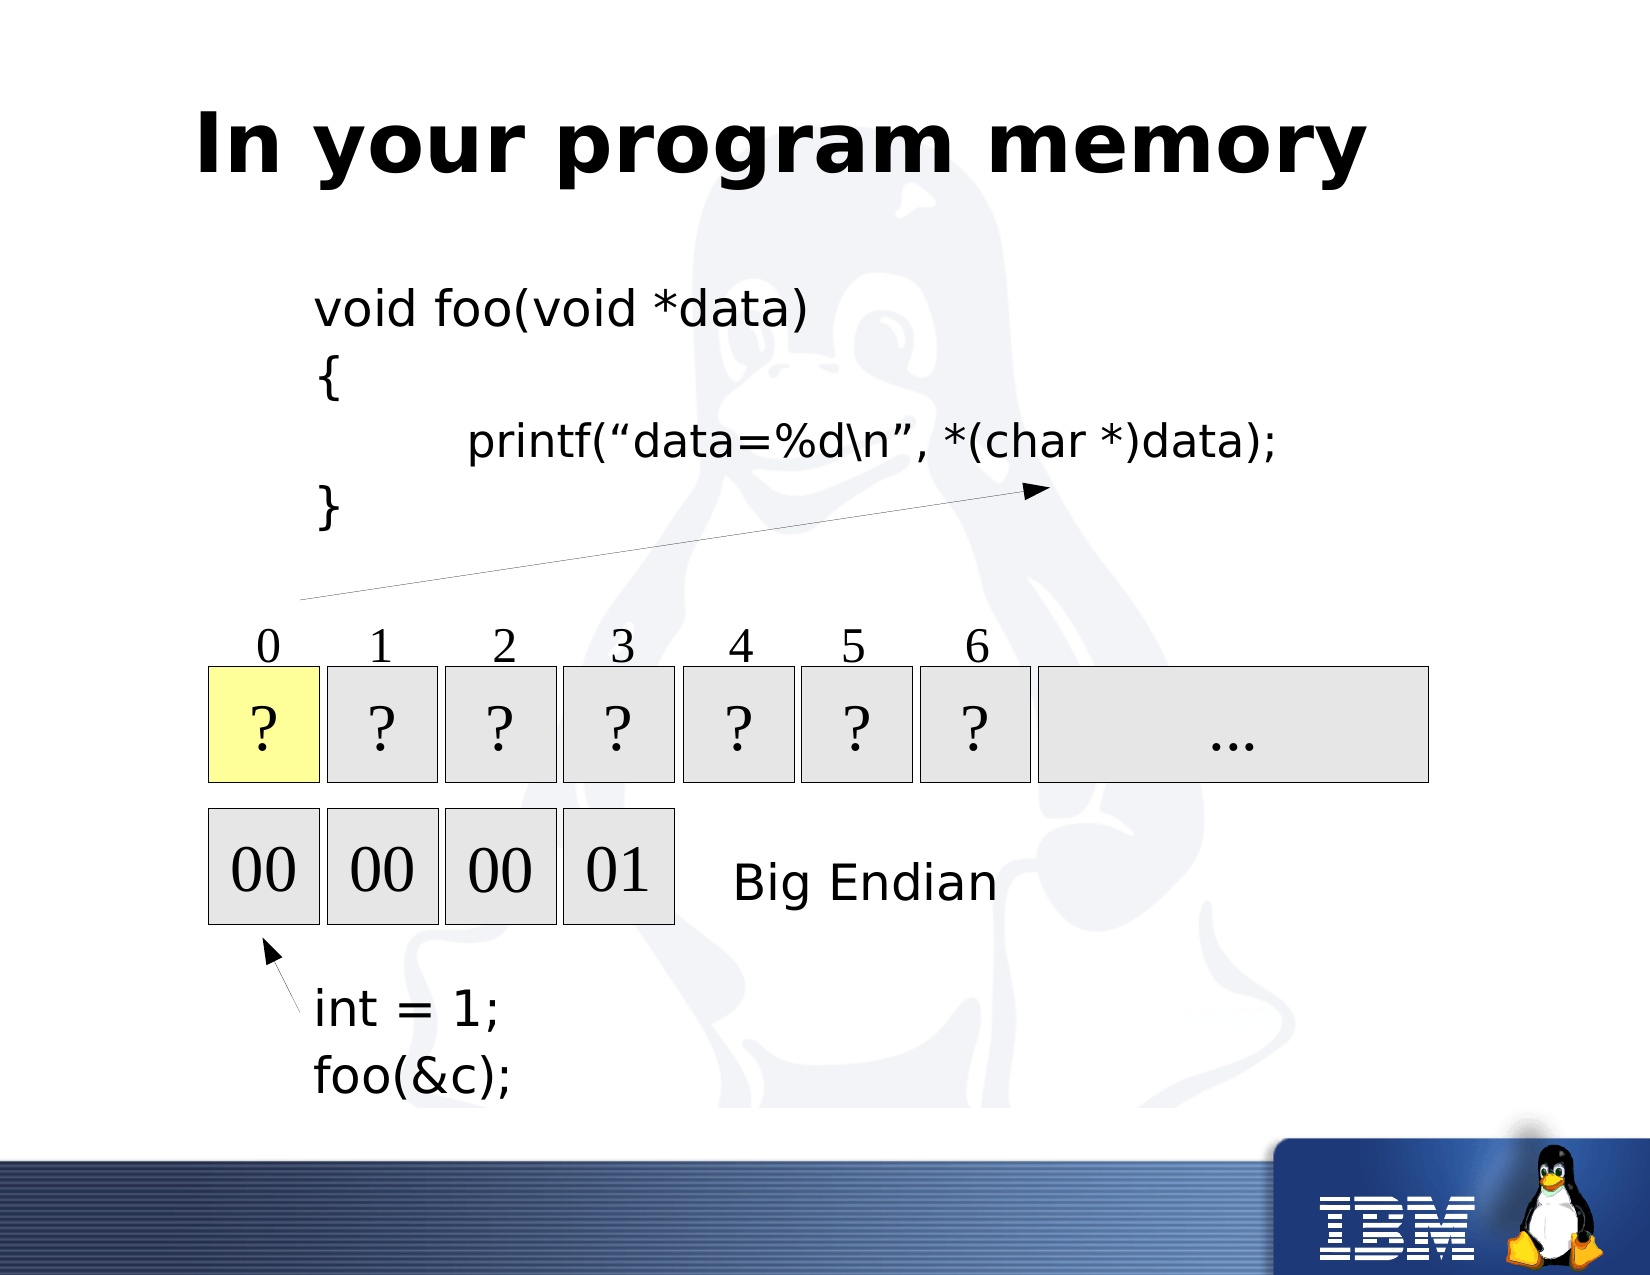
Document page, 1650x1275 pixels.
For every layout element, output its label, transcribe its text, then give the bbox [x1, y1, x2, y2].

text_box ? [683, 666, 795, 783]
text_box 00 [445, 808, 557, 925]
text_box ? [801, 666, 913, 783]
text_box ? [920, 666, 1031, 783]
text_box 1 [368, 613, 394, 666]
text_box 3 [610, 613, 636, 666]
text_box ? [208, 666, 320, 783]
text_box 6 [964, 613, 990, 666]
title In your program memory [76, 76, 1457, 211]
list void foo(void *data) { printf(“data=%d\n”, *(char *)data); } int = 1; foo(&c); [76, 279, 1457, 1171]
text_box 2 [492, 613, 518, 666]
text_box ? [445, 666, 557, 783]
text_box 01 [563, 808, 675, 925]
text_box 5 [840, 613, 866, 666]
text_box ? [327, 666, 438, 783]
text_box Big Endian [732, 848, 1000, 908]
text_box 00 [327, 808, 439, 925]
text_box ... [1038, 666, 1429, 783]
text_box 00 [208, 808, 320, 925]
text_box ? [563, 666, 675, 783]
text_box 0 [256, 613, 282, 666]
text_box 4 [728, 613, 754, 666]
